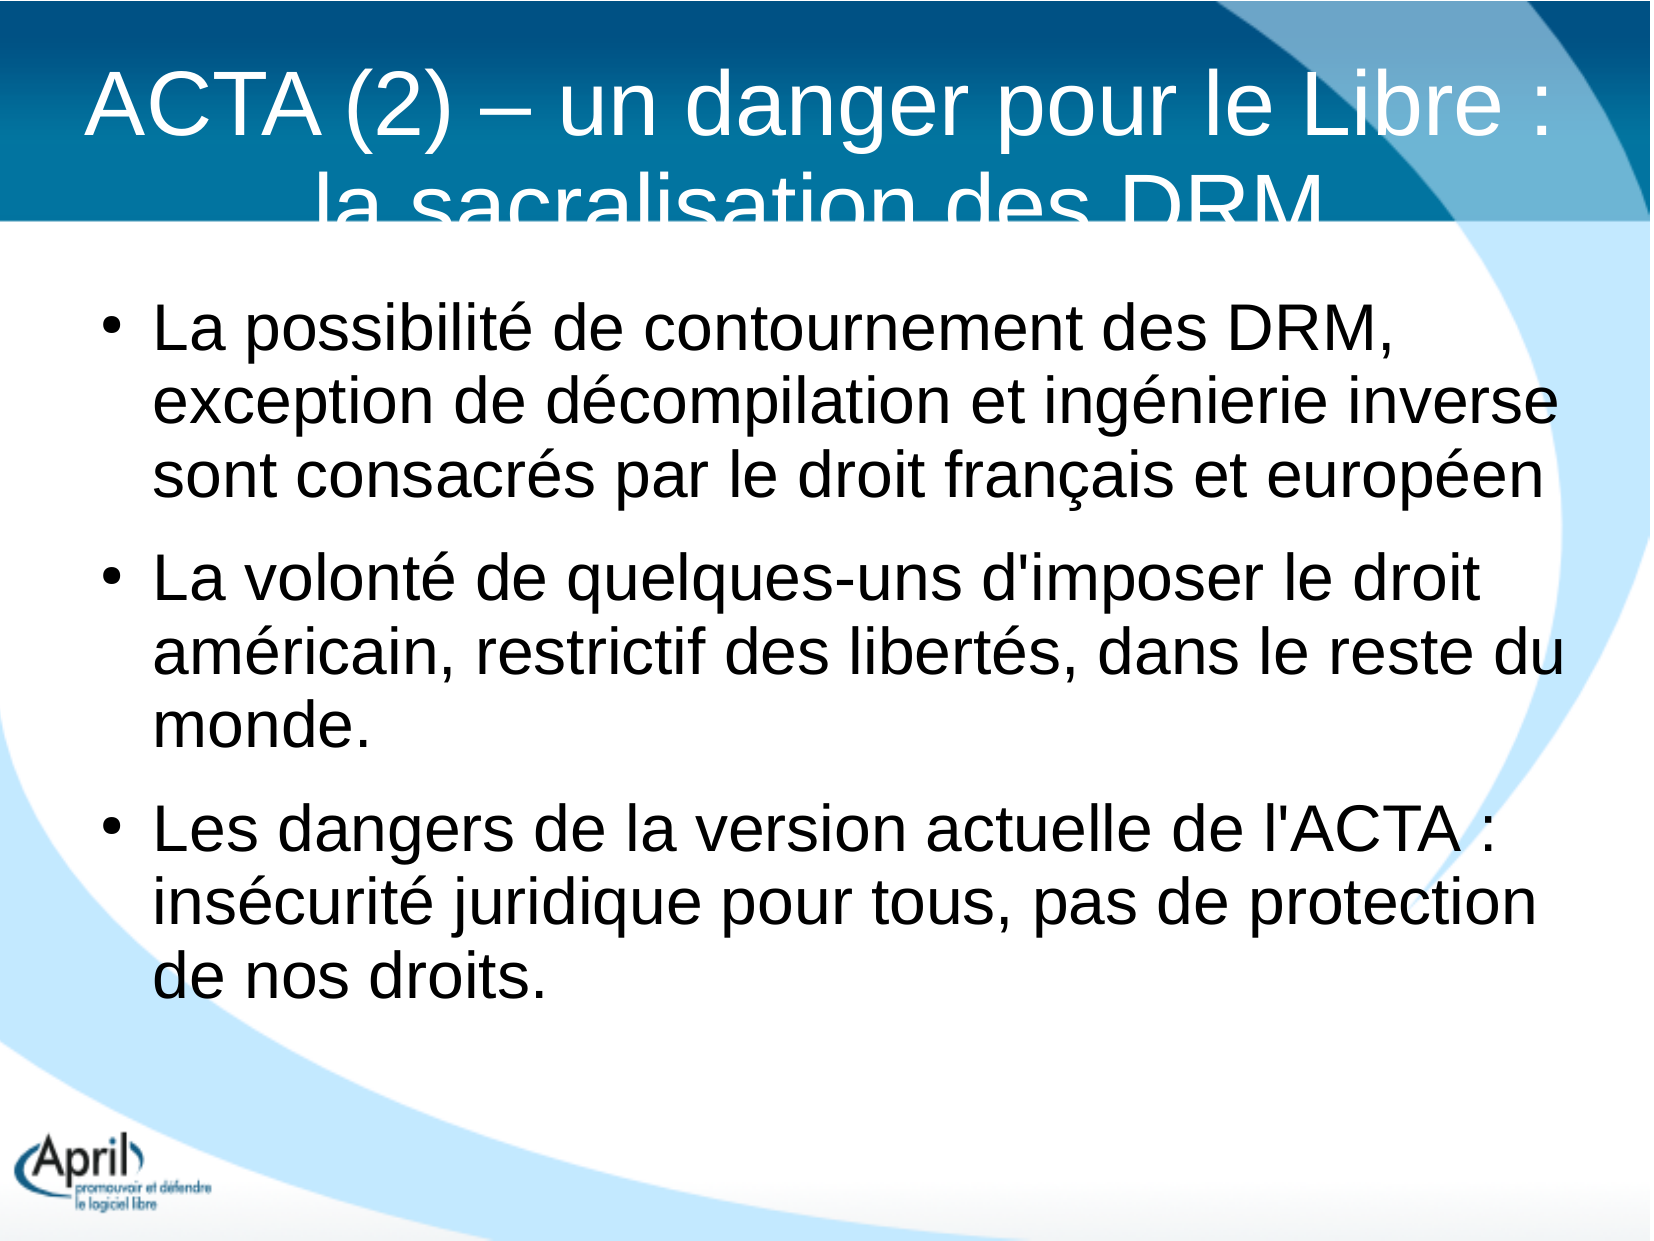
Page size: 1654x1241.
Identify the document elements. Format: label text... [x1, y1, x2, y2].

list La possibilité de contournement des DRM, exception de décompilation et ingénierie inverse sont consacrés par le droit français et européen La volonté de quelques-uns d'imposer le droit américain, restrictif des libertés, dans le reste du monde. Les dangers de la version actuelle de l'ACTA : insécurité juridique pour tous, pas de protection de nos droits. [82, 290, 1571, 1094]
picture [0, 1, 1650, 1241]
title ACTA (2) – un danger pour le Libre : la sacralisation des DRM [76, 52, 1565, 258]
